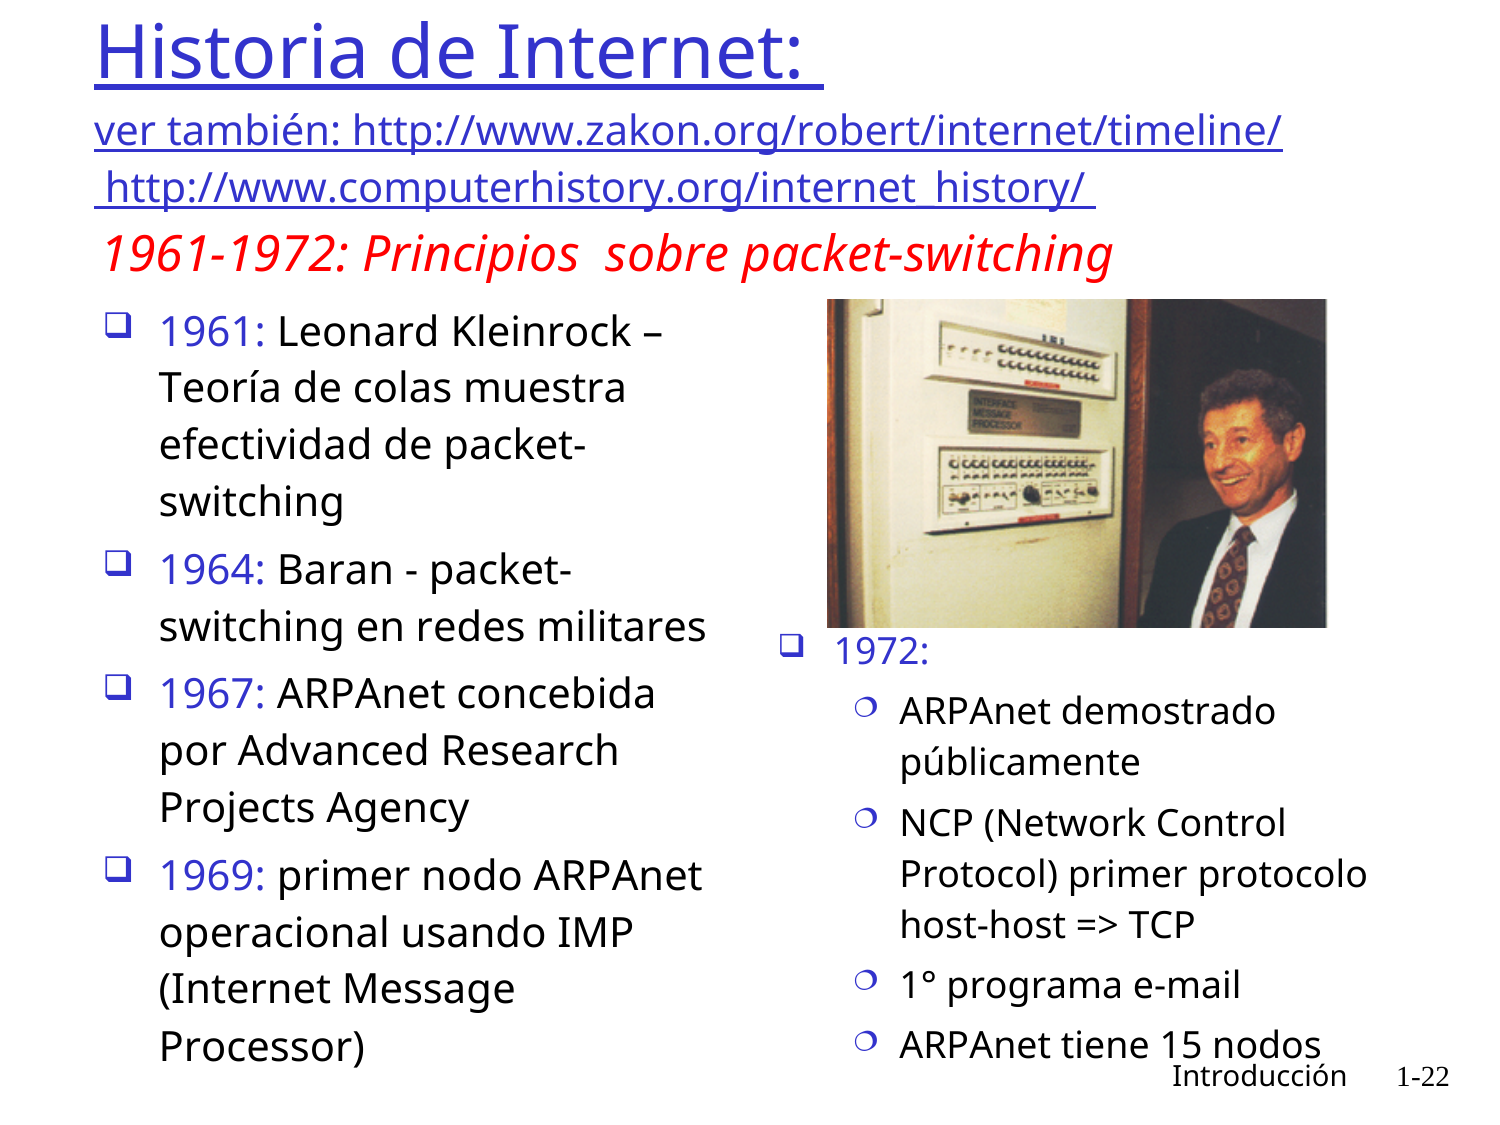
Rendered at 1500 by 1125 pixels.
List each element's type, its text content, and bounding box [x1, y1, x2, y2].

text_box 1961-1972: Principios sobre packet-switching [85, 198, 1361, 305]
text_box Introducción [887, 1066, 1362, 1125]
list 1972: ARPAnet demostrado públicamente NCP (Network Control Protocol) primer protocolo host-host => TCP 1° programa e-mail ARPAnet tiene 15 nodos [762, 617, 1388, 1066]
title Historia de Internet: ver también: http://www.zakon.org/robert/internet/timeline/ http://www.computerhistory.org/internet_history/ [79, 6, 1355, 207]
text_box 1-<number> [1362, 1050, 1466, 1125]
picture [827, 299, 1329, 628]
list 1961: Leonard Kleinrock – Teoría de colas muestra efectividad de packet-switching 1964: Baran - packet-switching en redes militares 1967: ARPAnet concebida por Advanced Research Projects Agency 1969: primer nodo ARPAnet operacional usando IMP (Internet Message Processor) [87, 305, 739, 1027]
